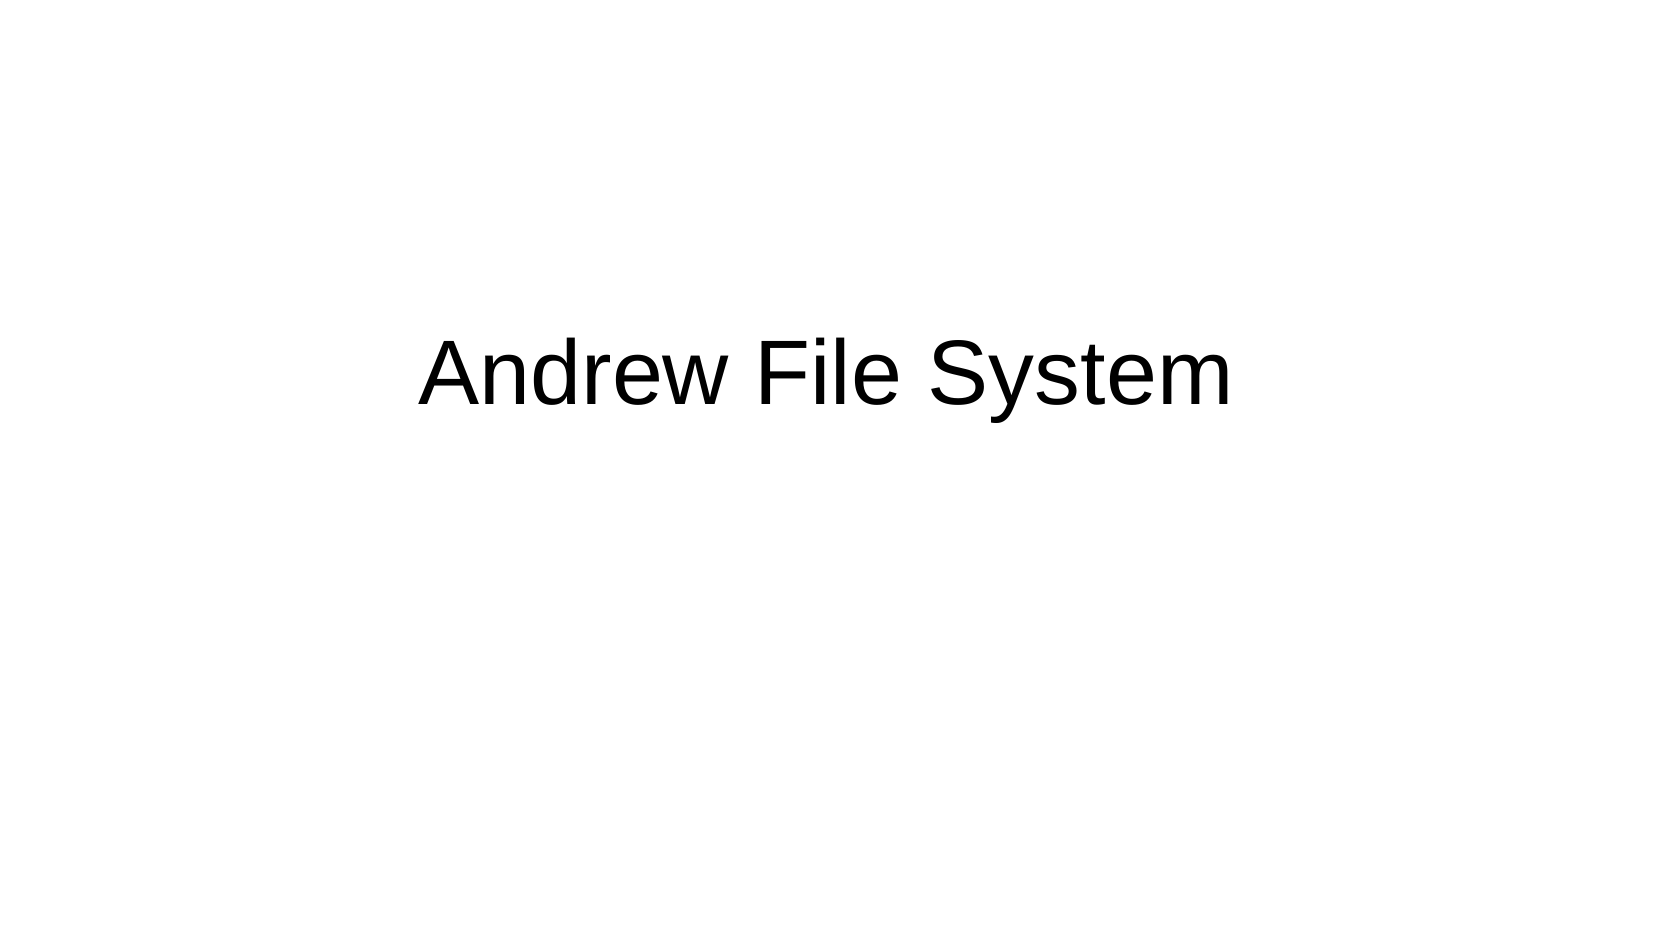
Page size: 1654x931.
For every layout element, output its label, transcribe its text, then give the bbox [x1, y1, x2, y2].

title Andrew File System [82, 294, 1571, 451]
